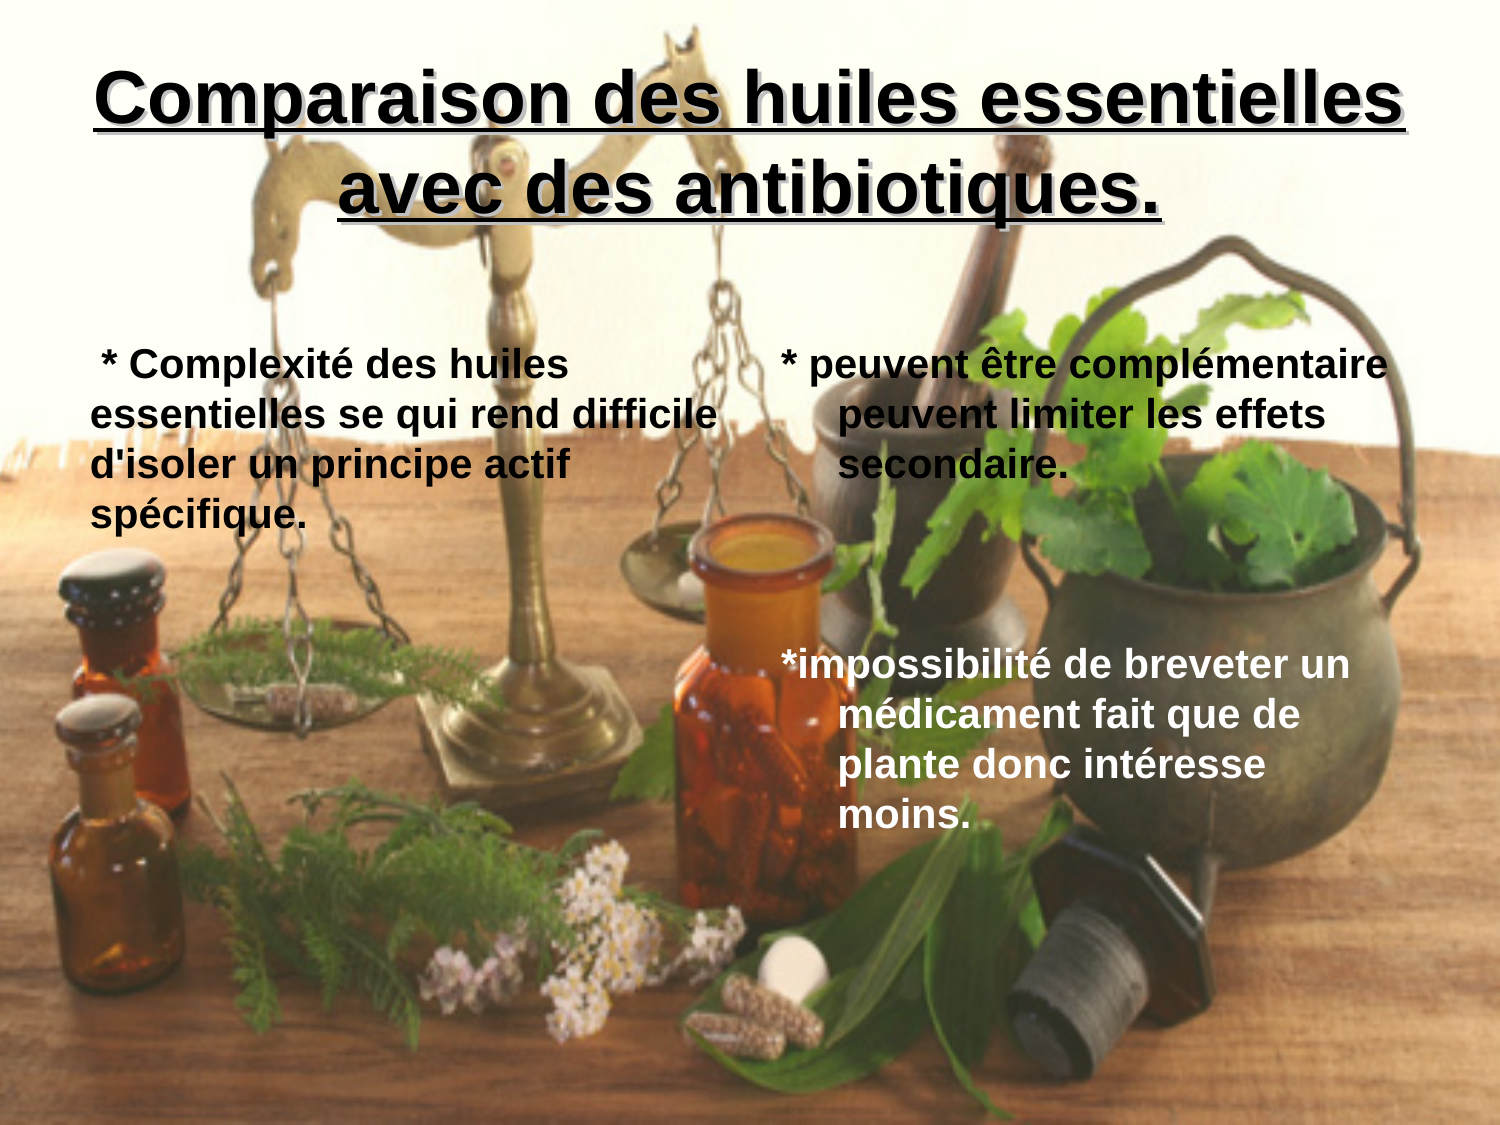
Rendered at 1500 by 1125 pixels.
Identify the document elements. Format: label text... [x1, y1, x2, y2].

list * Complexité des huiles essentielles se qui rend difficile d'isoler un principe actif spécifique. [74, 262, 734, 1005]
list * peuvent être complémentaire peuvent limiter les effets secondaire. *impossibilité de breveter un médicament fait que de plante donc intéresse moins. [766, 262, 1425, 1005]
picture [0, 0, 1500, 1125]
title Comparaison des huiles essentielles avec des antibiotiques. [74, 40, 1425, 237]
